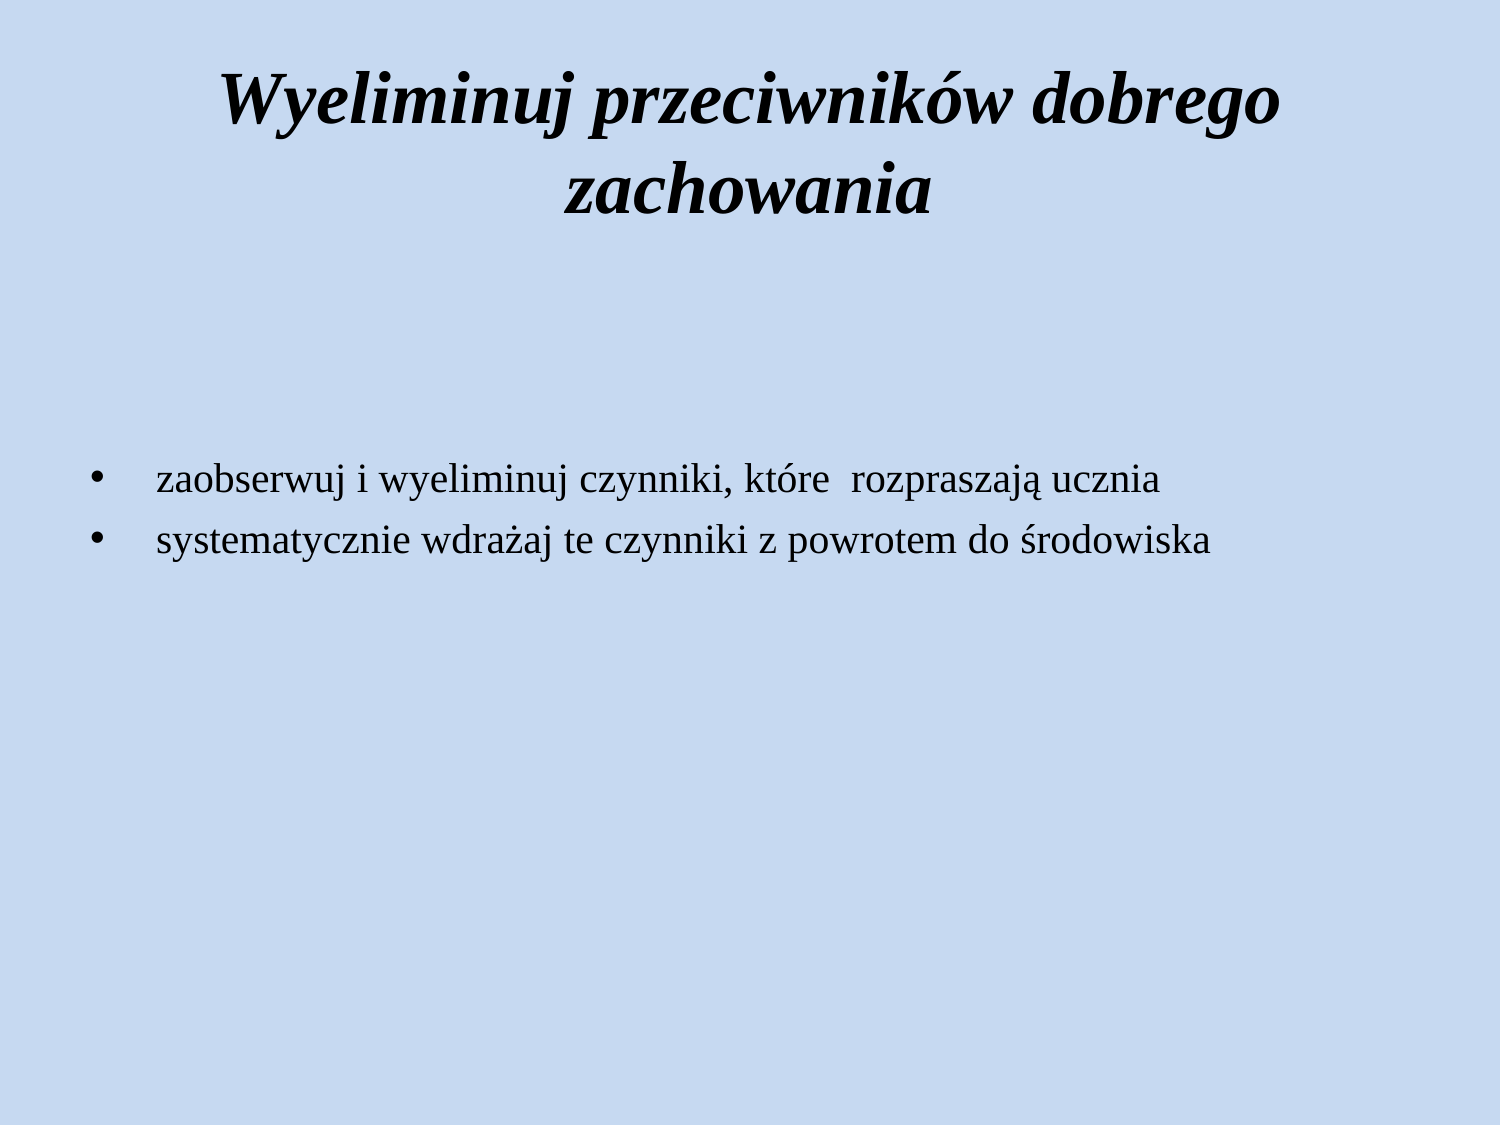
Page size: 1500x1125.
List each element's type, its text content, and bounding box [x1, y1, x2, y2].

text_box zaobserwuj i wyeliminuj czynniki, które rozpraszają ucznia systematycznie wdrażaj te czynniki z powrotem do środowiska [75, 262, 1426, 1005]
text_box Wyeliminuj przeciwników dobrego zachowania [75, 45, 1426, 233]
